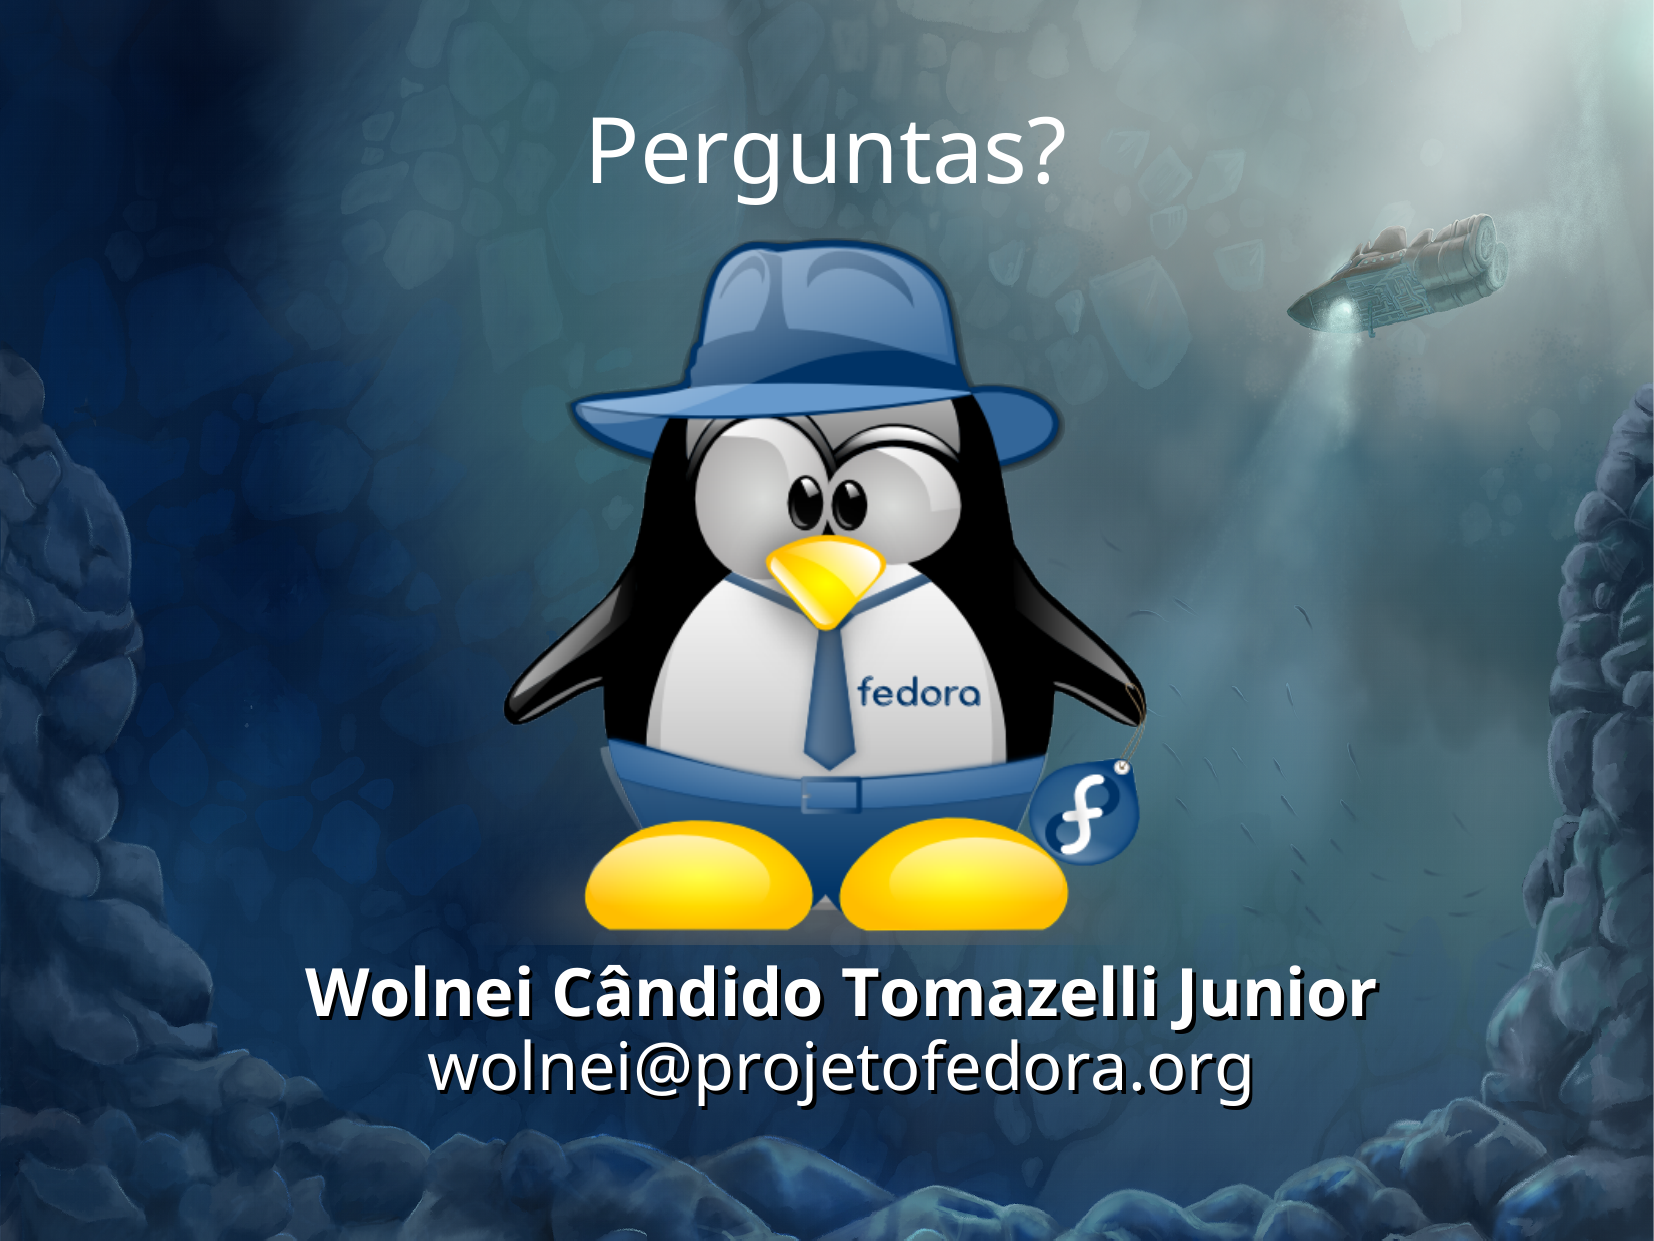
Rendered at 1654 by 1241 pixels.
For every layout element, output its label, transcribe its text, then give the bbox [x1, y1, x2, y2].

picture [0, 0, 1654, 1241]
title Perguntas? [82, 49, 1571, 257]
text_box Wolnei Cândido Tomazelli Junior wolnei@projetofedora.org [308, 945, 1375, 1114]
